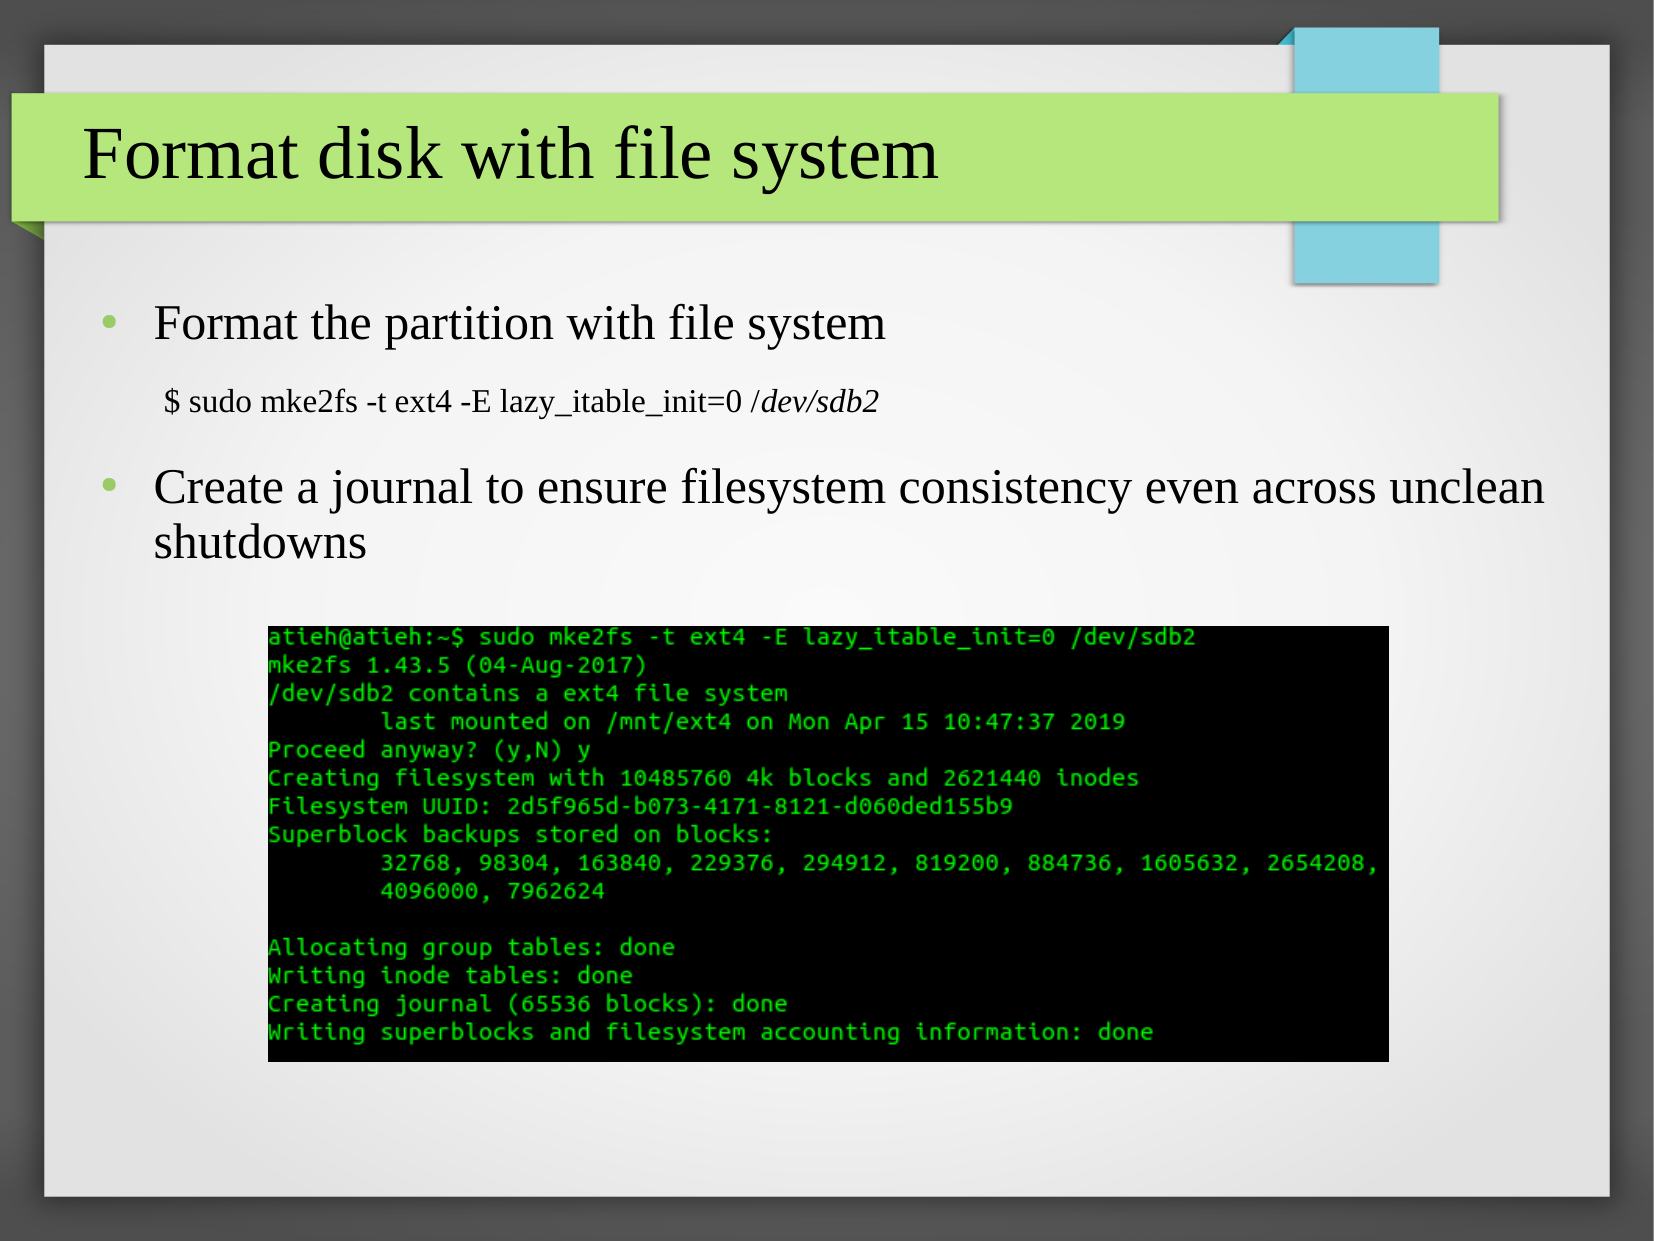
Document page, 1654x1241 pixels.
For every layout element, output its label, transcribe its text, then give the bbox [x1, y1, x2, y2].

picture [0, 0, 1654, 1241]
title Format disk with file system [82, 94, 1264, 213]
text_box $ sudo mke2fs -t ext4 -E lazy_itable_init=0 /dev/sdb2 [149, 375, 895, 427]
list Format the partition with file system Create a journal to ensure filesystem consistency even across unclean shutdowns [82, 295, 1571, 1015]
